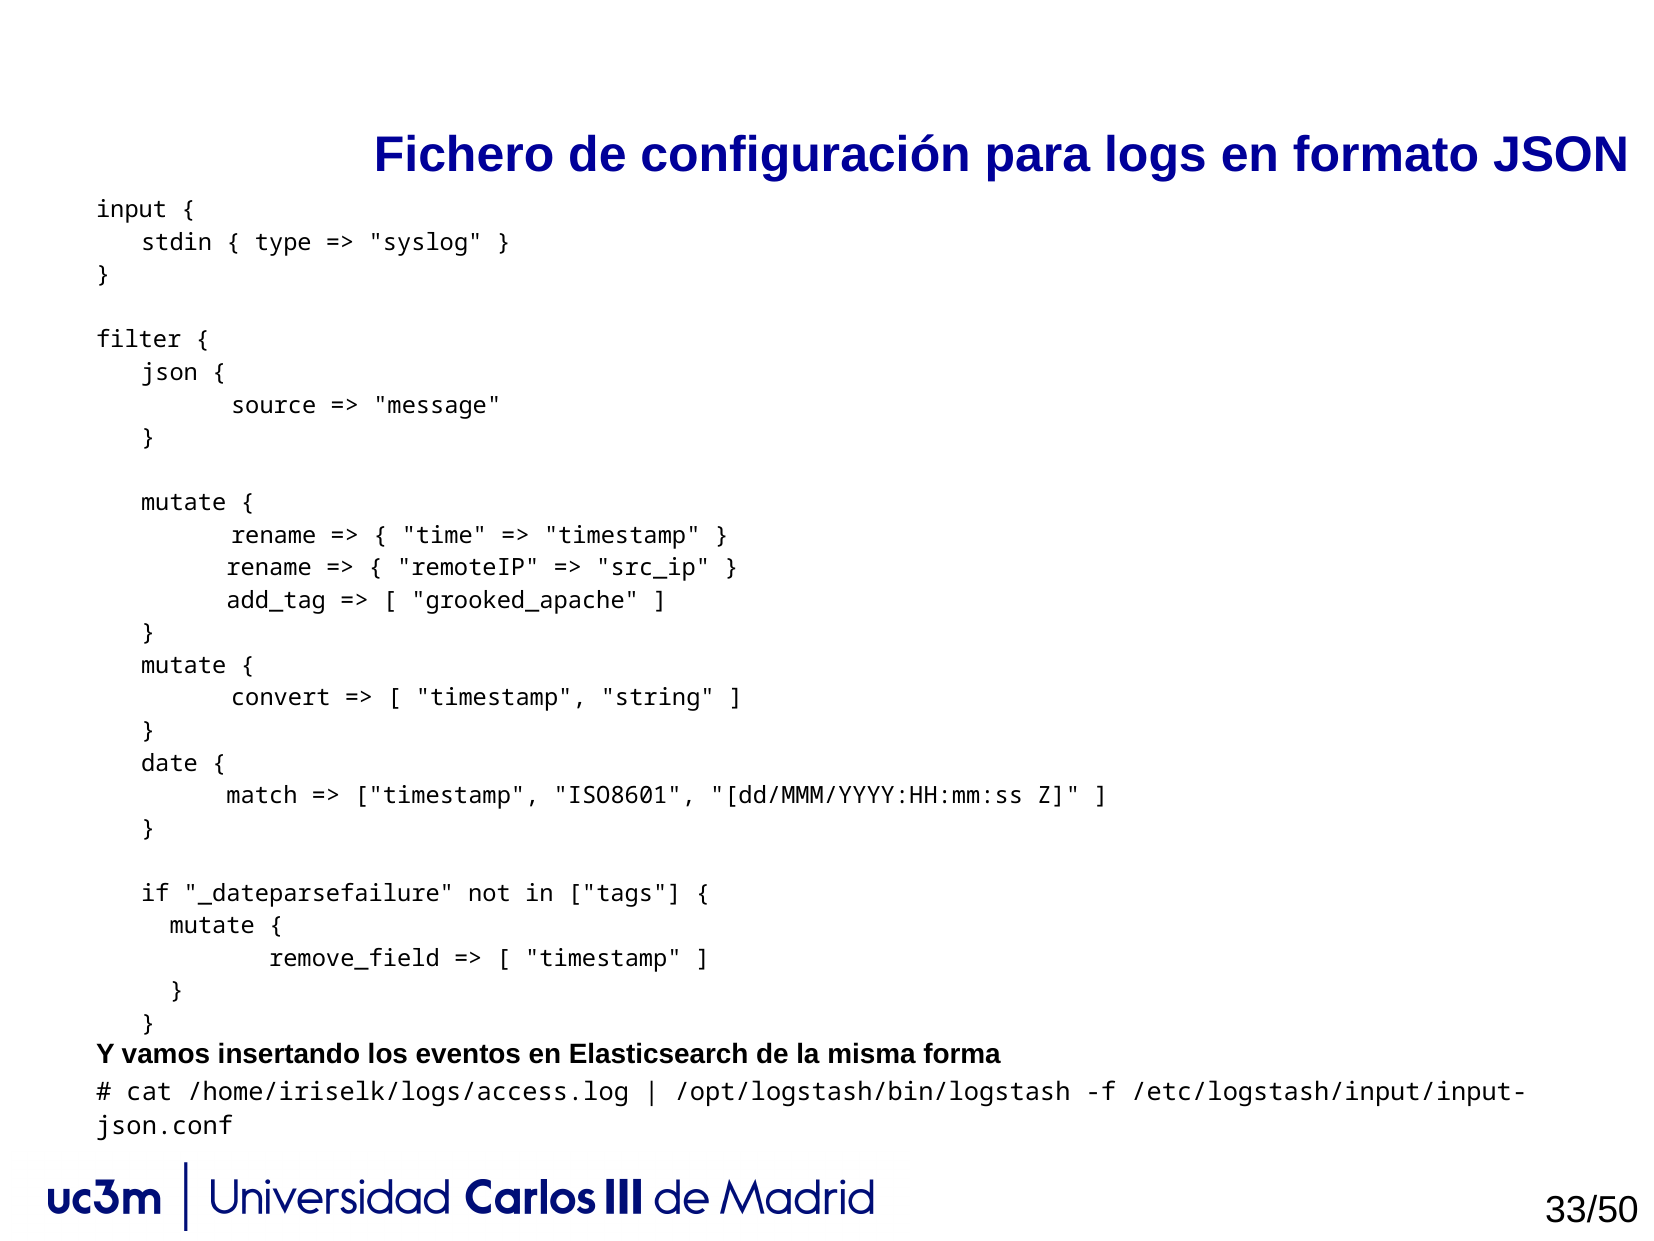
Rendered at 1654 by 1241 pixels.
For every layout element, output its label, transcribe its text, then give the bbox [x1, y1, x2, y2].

list input { stdin { type => "syslog" } } filter { json { source => "message" } mutate { rename => { "time" => "timestamp" } rename => { "remoteIP" => "src_ip" } add_tag => [ "grooked_apache" ] } mutate { convert => [ "timestamp", "string" ] } date { match => ["timestamp", "ISO8601", "[dd/MMM/YYYY:HH:mm:ss Z]" ] } if "_dateparsefailure" not in ["tags"] { mutate { remove_field => [ "timestamp" ] } } Y vamos insertando los eventos en Elasticsearch de la misma forma # cat /home/iriselk/logs/access.log | /opt/logstash/bin/logstash -f /etc/logstash/input/input-json.conf [95, 192, 1584, 1147]
title Fichero de configuración para logs en formato JSON [129, 0, 1630, 182]
picture [11, 1151, 910, 1241]
